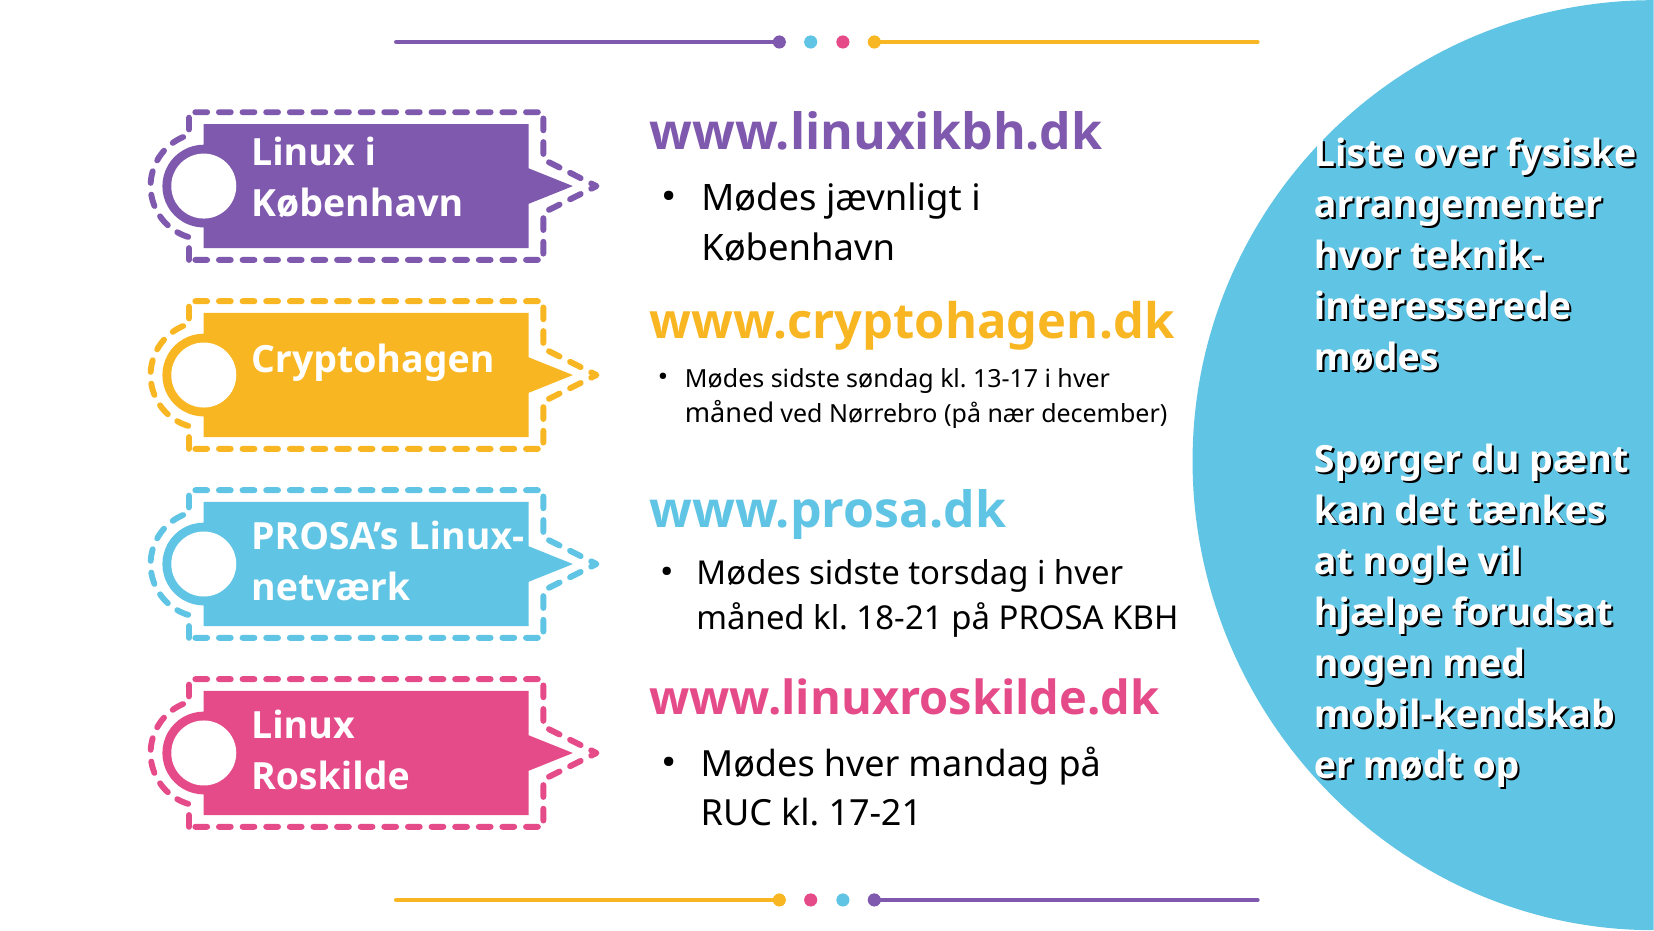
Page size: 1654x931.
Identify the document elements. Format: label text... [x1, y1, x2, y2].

subtitle www.linuxroskilde.dk [649, 661, 1182, 733]
list Mødes sidste søndag kl. 13-17 i hver måned ved Nørrebro (på nær december) [649, 360, 1182, 461]
list Mødes jævnligt i København [649, 171, 1182, 272]
text_box Linux i København [236, 118, 532, 249]
text_box Linux Roskilde [236, 690, 532, 816]
text_box PROSA’s Linux-netværk [236, 501, 650, 670]
text_box [150, 112, 597, 260]
subtitle www.linuxikbh.dk [649, 94, 1182, 166]
list Mødes sidste torsdag i hver måned kl. 18-21 på PROSA KBH [650, 549, 1182, 650]
text_box [150, 679, 597, 827]
text_box [150, 490, 544, 638]
list Mødes hver mandag på RUC kl. 17-21 [649, 738, 1182, 839]
text_box [150, 301, 597, 449]
text_box Cryptohagen [236, 324, 509, 391]
text_box Liste over fysiske arrangementer hvor teknik-interesserede mødes Spørger du pænt kan det tænkes at nogle vil hjælpe forudsat nogen med mobil-kendskab er mødt op [1299, 119, 1654, 798]
subtitle www.prosa.dk [649, 472, 1182, 544]
subtitle www.cryptohagen.dk [649, 283, 1182, 355]
